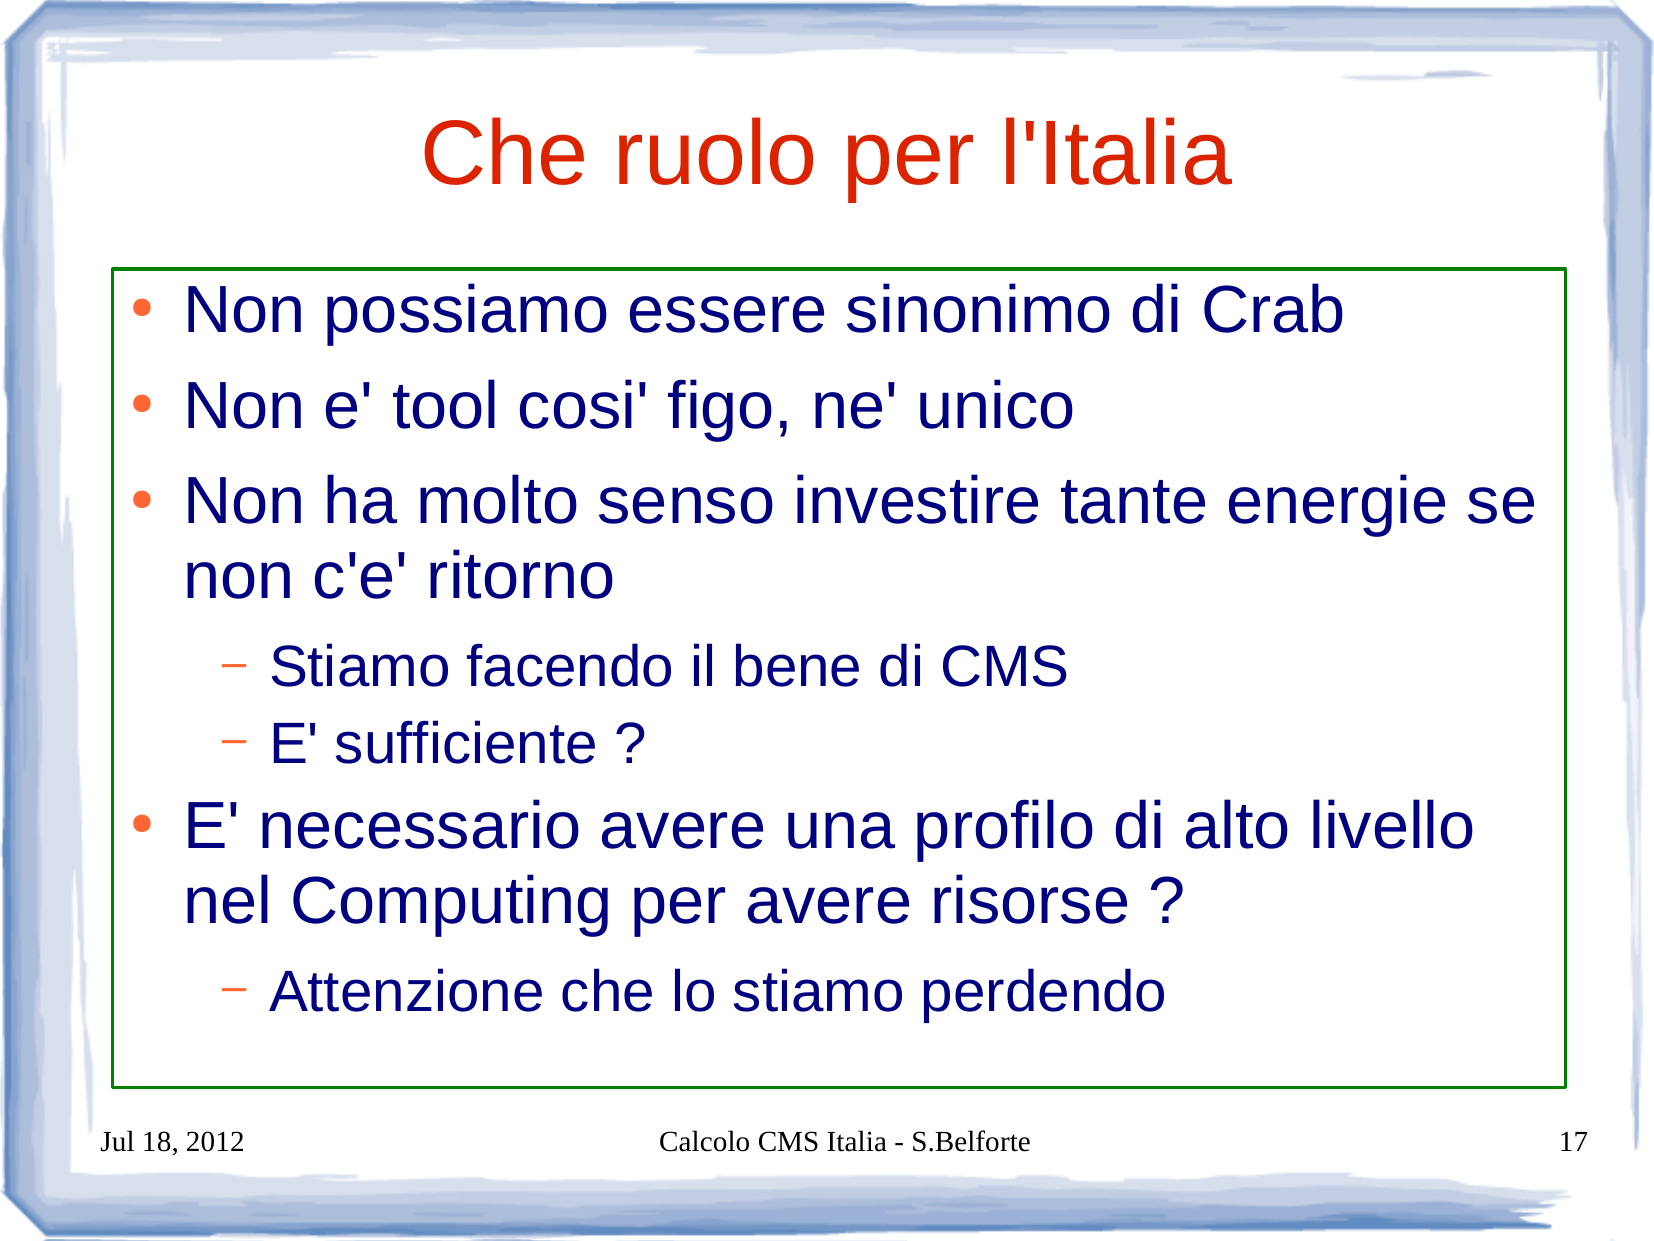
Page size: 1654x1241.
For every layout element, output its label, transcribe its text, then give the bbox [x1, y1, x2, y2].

list Non possiamo essere sinonimo di Crab Non e' tool cosi' figo, ne' unico Non ha molto senso investire tante energie se non c'e' ritorno Stiamo facendo il bene di CMS E' sufficiente ? E' necessario avere una profilo di alto livello nel Computing per avere risorse ? Attenzione che lo stiamo perdendo [112, 268, 1566, 1088]
title Che ruolo per l'Italia [82, 49, 1571, 257]
picture [0, 0, 1654, 1241]
